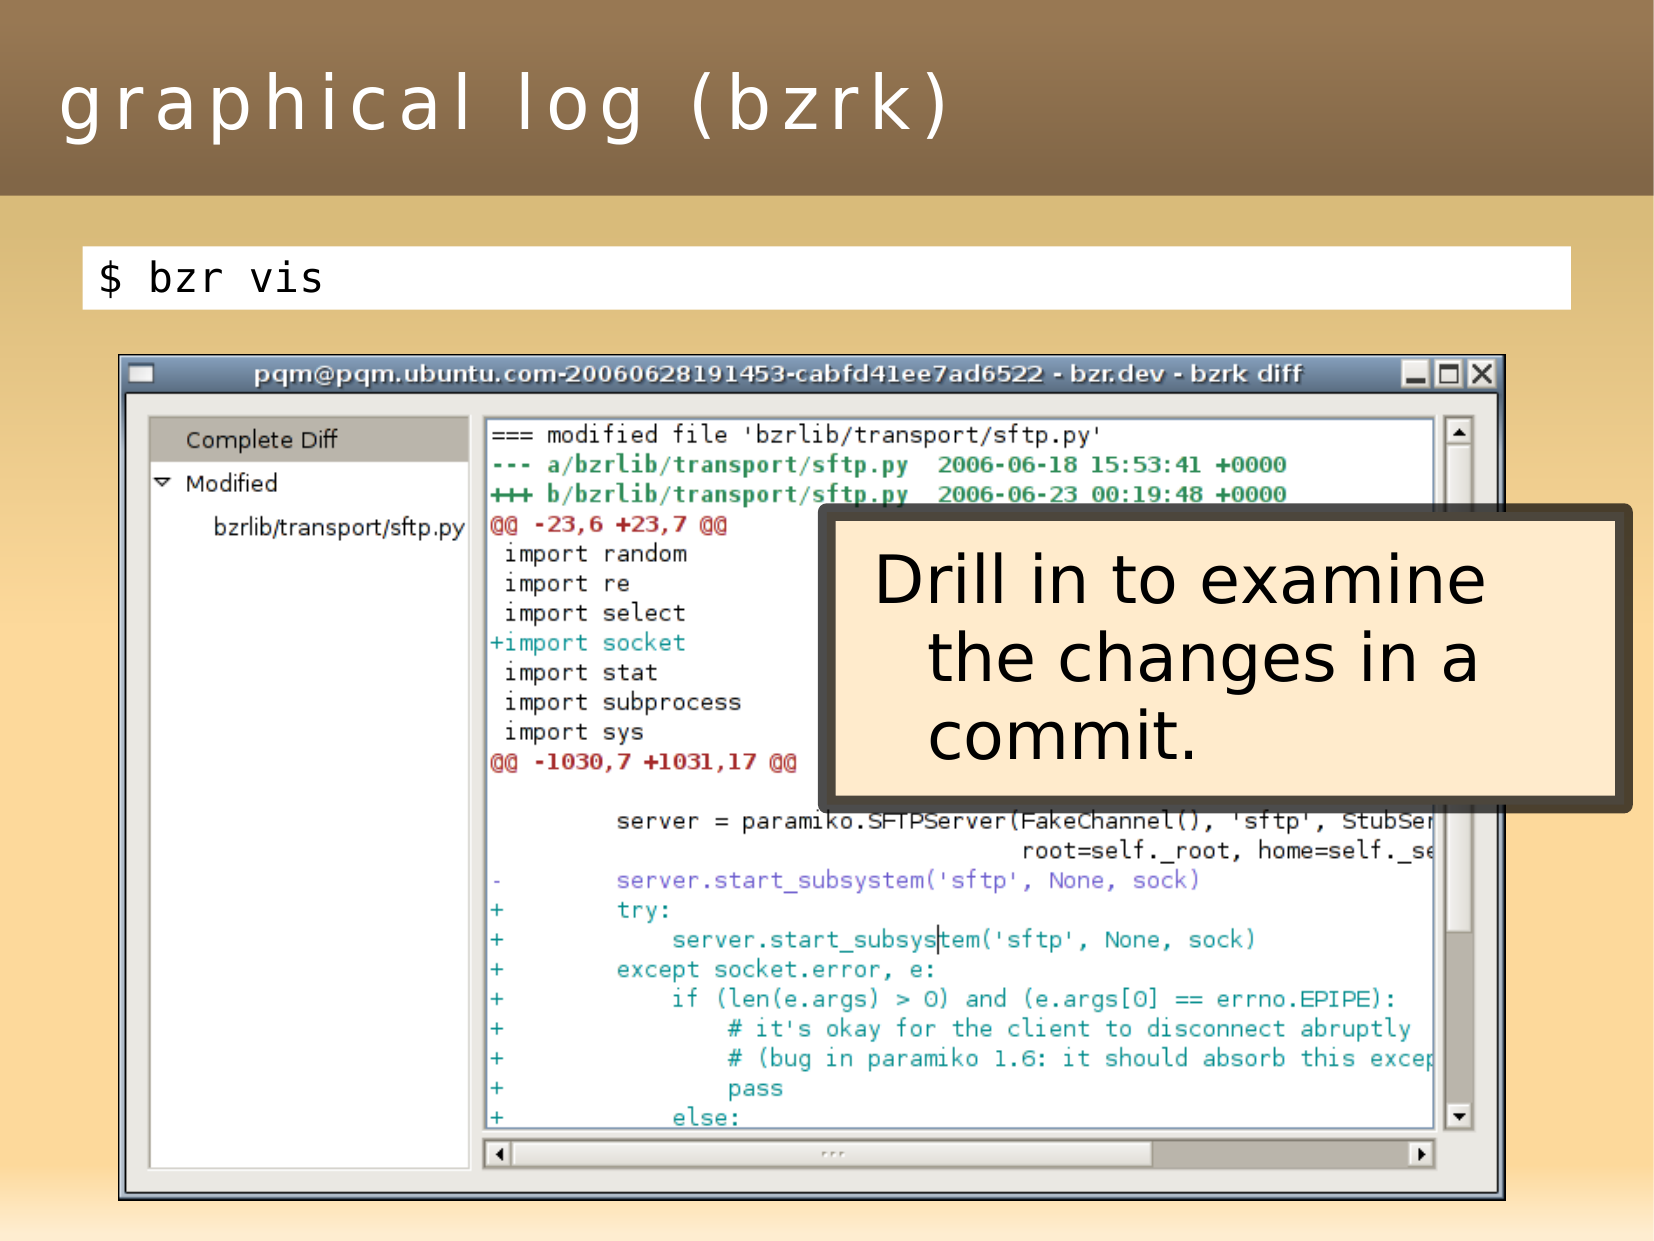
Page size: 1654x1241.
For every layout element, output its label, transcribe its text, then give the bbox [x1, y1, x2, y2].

text_box $ bzr vis [82, 246, 1571, 310]
picture [0, 0, 1654, 1241]
list Drill in to examine the changes in a commit. [826, 512, 1625, 804]
title graphical log (bzrk) [59, 29, 1595, 178]
